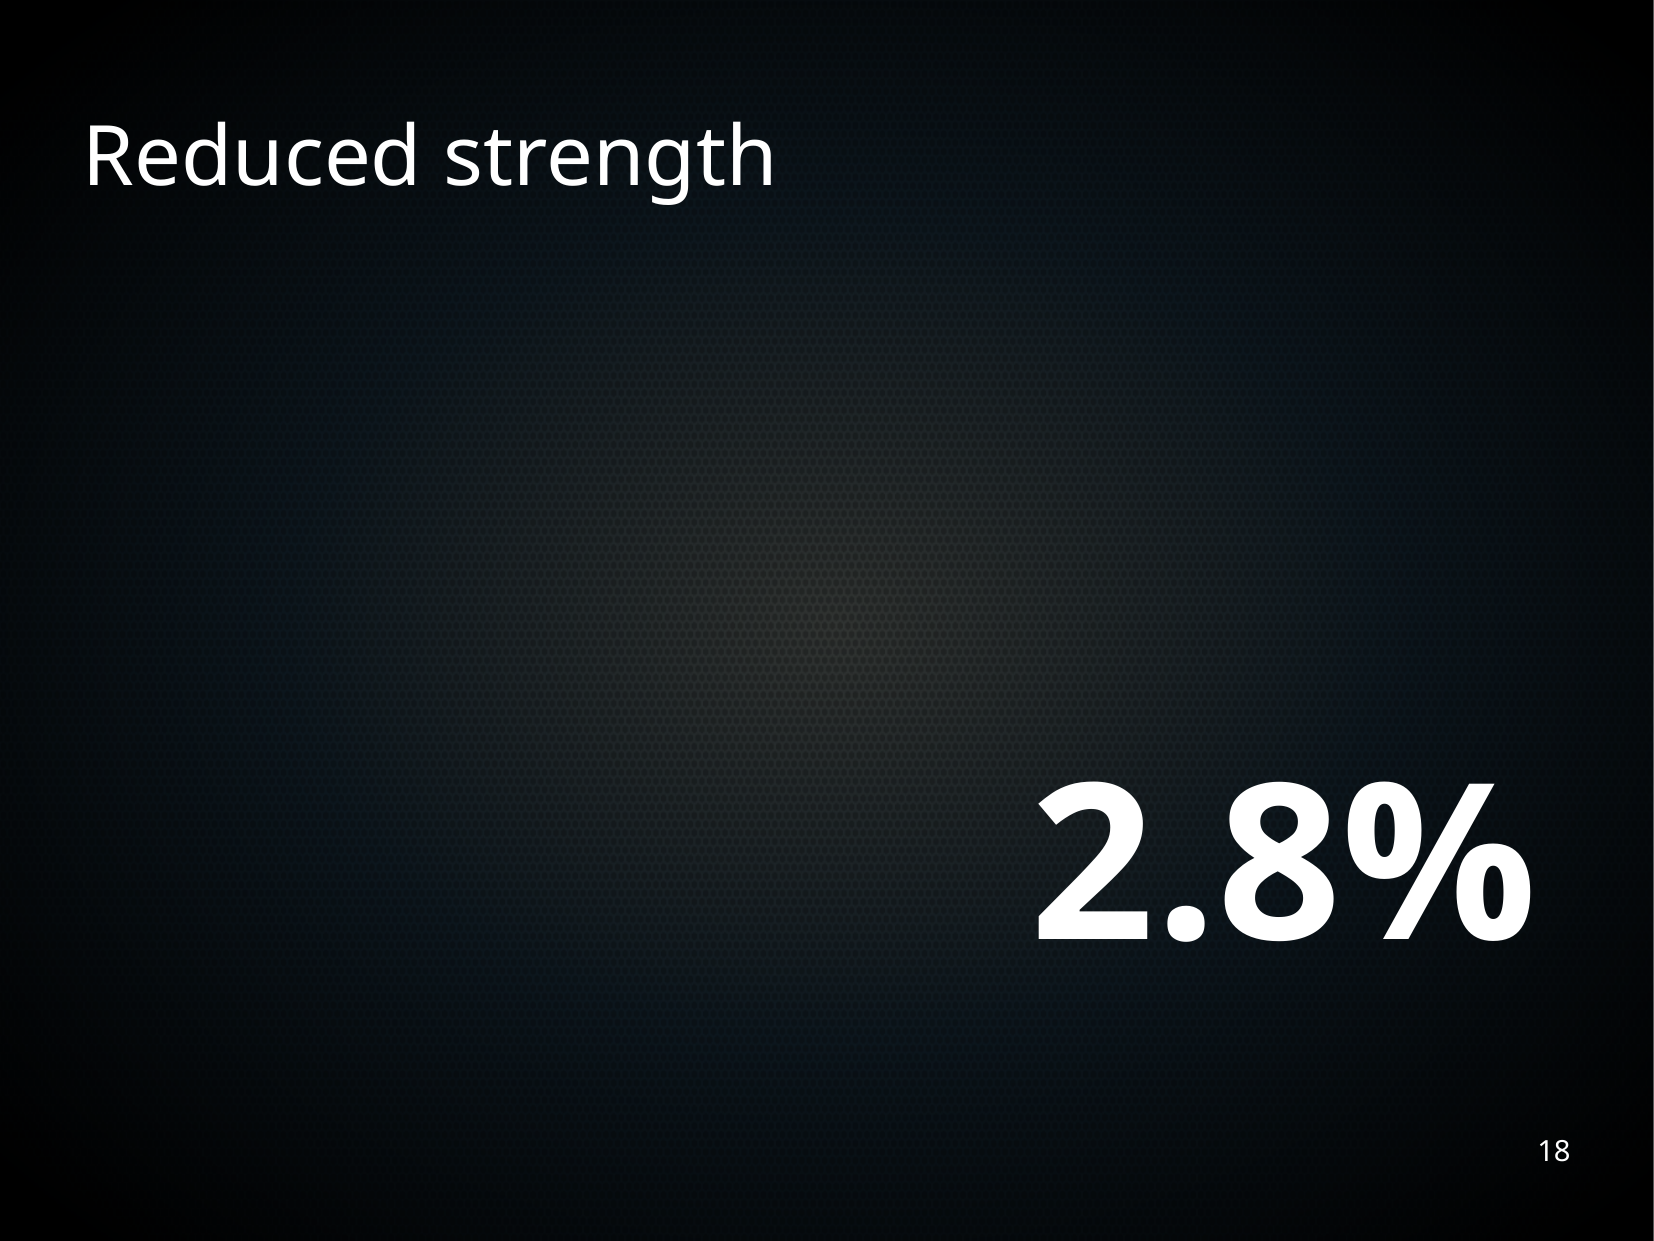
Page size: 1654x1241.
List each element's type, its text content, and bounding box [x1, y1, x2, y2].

list 2.8% [82, 290, 1538, 1063]
picture [0, 0, 1654, 1241]
title Reduced strength [82, 49, 1571, 257]
